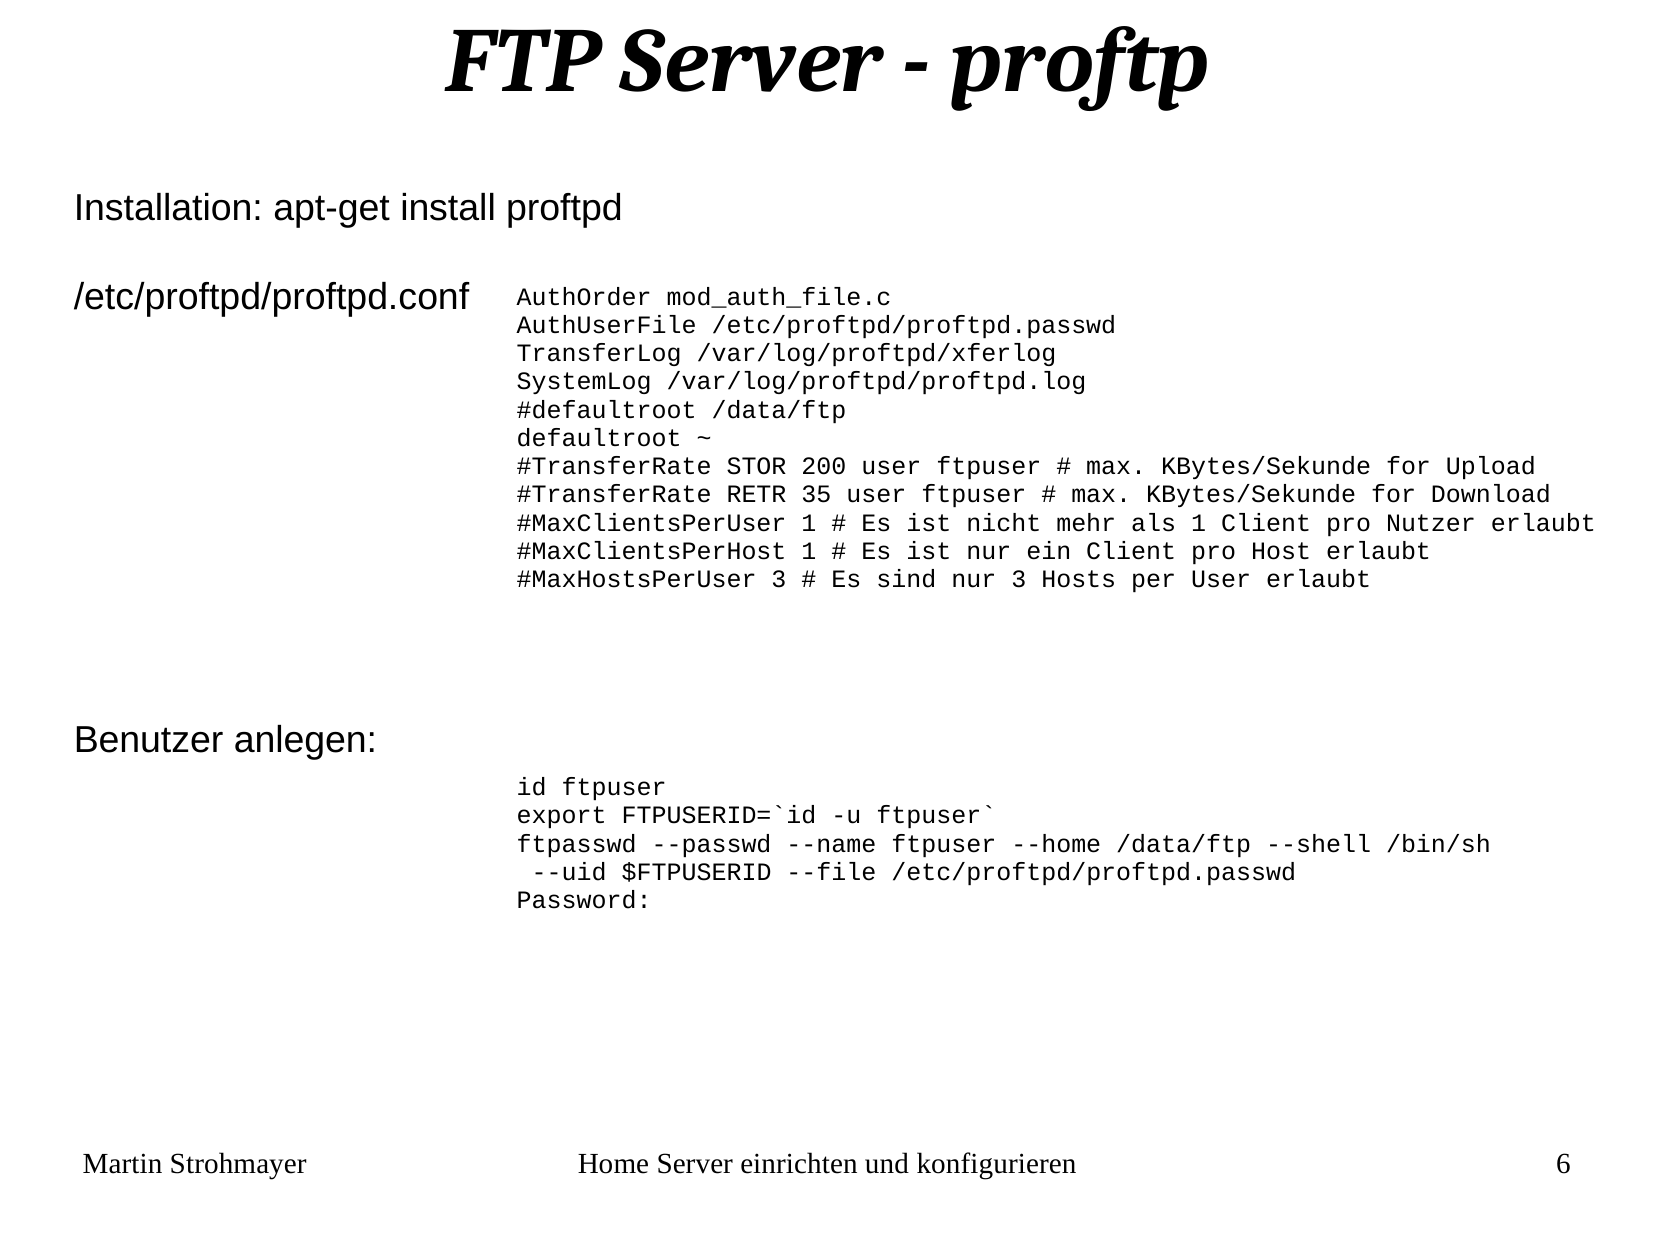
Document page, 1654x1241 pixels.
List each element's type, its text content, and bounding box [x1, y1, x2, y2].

title FTP Server - proftp [3, 7, 1654, 116]
text_box /etc/proftpd/proftpd.conf [59, 267, 680, 325]
text_box AuthOrder mod_auth_file.c AuthUserFile /etc/proftpd/proftpd.passwd TransferLog /var/log/proftpd/xferlog SystemLog /var/log/proftpd/proftpd.log #defaultroot /data/ftp defaultroot ~ #TransferRate STOR 200 user ftpuser # max. KBytes/Sekunde for Upload #TransferRate RETR 35 user ftpuser # max. KBytes/Sekunde for Download #MaxClientsPerUser 1 # Es ist nicht mehr als 1 Client pro Nutzer erlaubt #MaxClientsPerHost 1 # Es ist nur ein Client pro Host erlaubt #MaxHostsPerUser 3 # Es sind nur 3 Hosts per User erlaubt [501, 277, 1625, 767]
text_box Installation: apt-get install proftpd [59, 179, 945, 237]
text_box Benutzer anlegen: [59, 710, 473, 768]
text_box id ftpuser export FTPUSERID=`id -u ftpuser` ftpasswd --passwd --name ftpuser --home /data/ftp --shell /bin/sh --uid $FTPUSERID --file /etc/proftpd/proftpd.passwd Password: [501, 767, 1625, 944]
